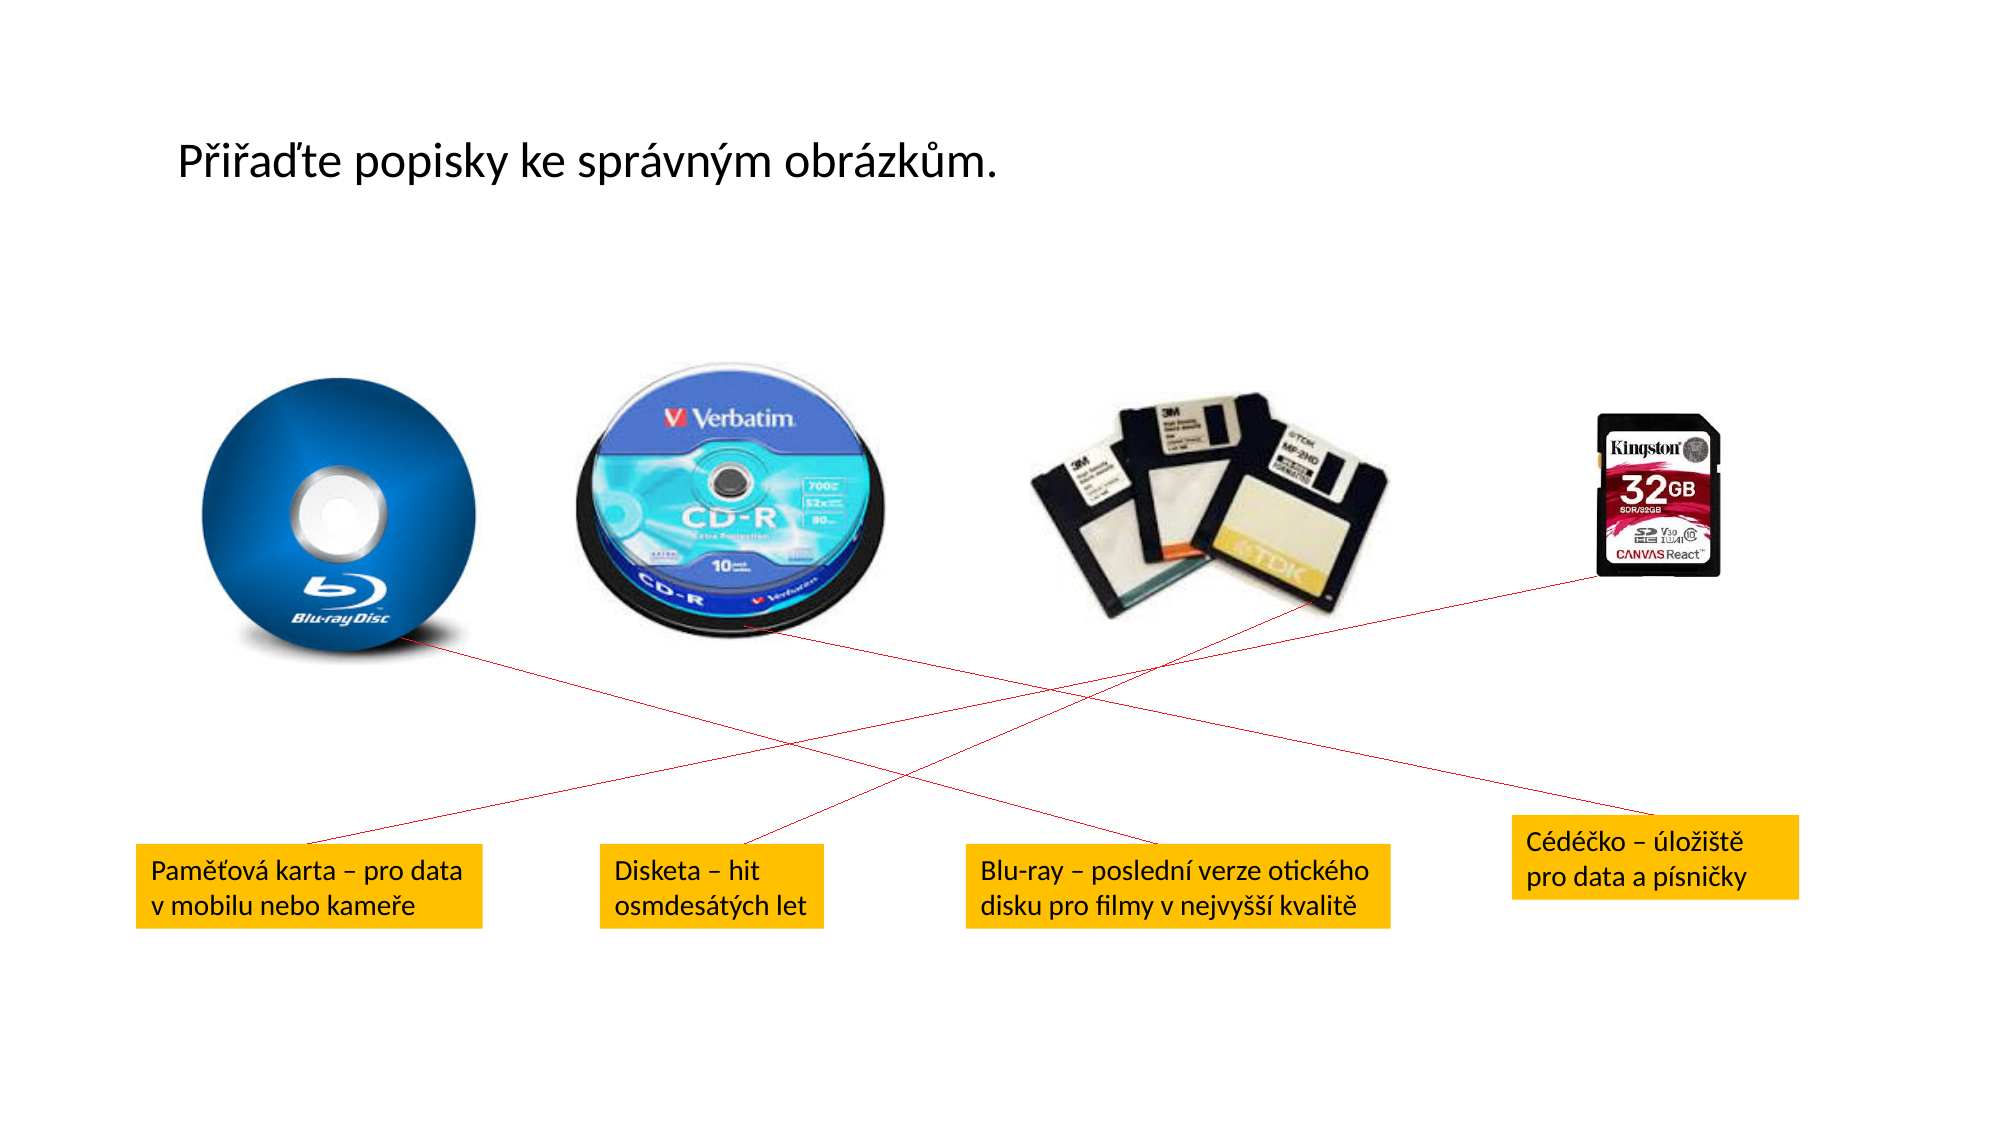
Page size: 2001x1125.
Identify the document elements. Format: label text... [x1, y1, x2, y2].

text_box Cédéčko – úložiště pro data a písničky [1511, 814, 1800, 900]
text_box Paměťová karta – pro data v mobilu nebo kameře [136, 843, 483, 929]
text_box Blu-ray – poslední verze otického disku pro filmy v nejvyšší kvalitě [965, 843, 1391, 929]
picture [575, 361, 887, 642]
picture [195, 377, 483, 665]
picture [1596, 412, 1721, 577]
picture [1029, 391, 1391, 625]
text_box Přiřaďte popisky ke správným obrázkům. [162, 119, 1038, 195]
text_box Disketa – hit osmdesátých let [599, 843, 824, 929]
